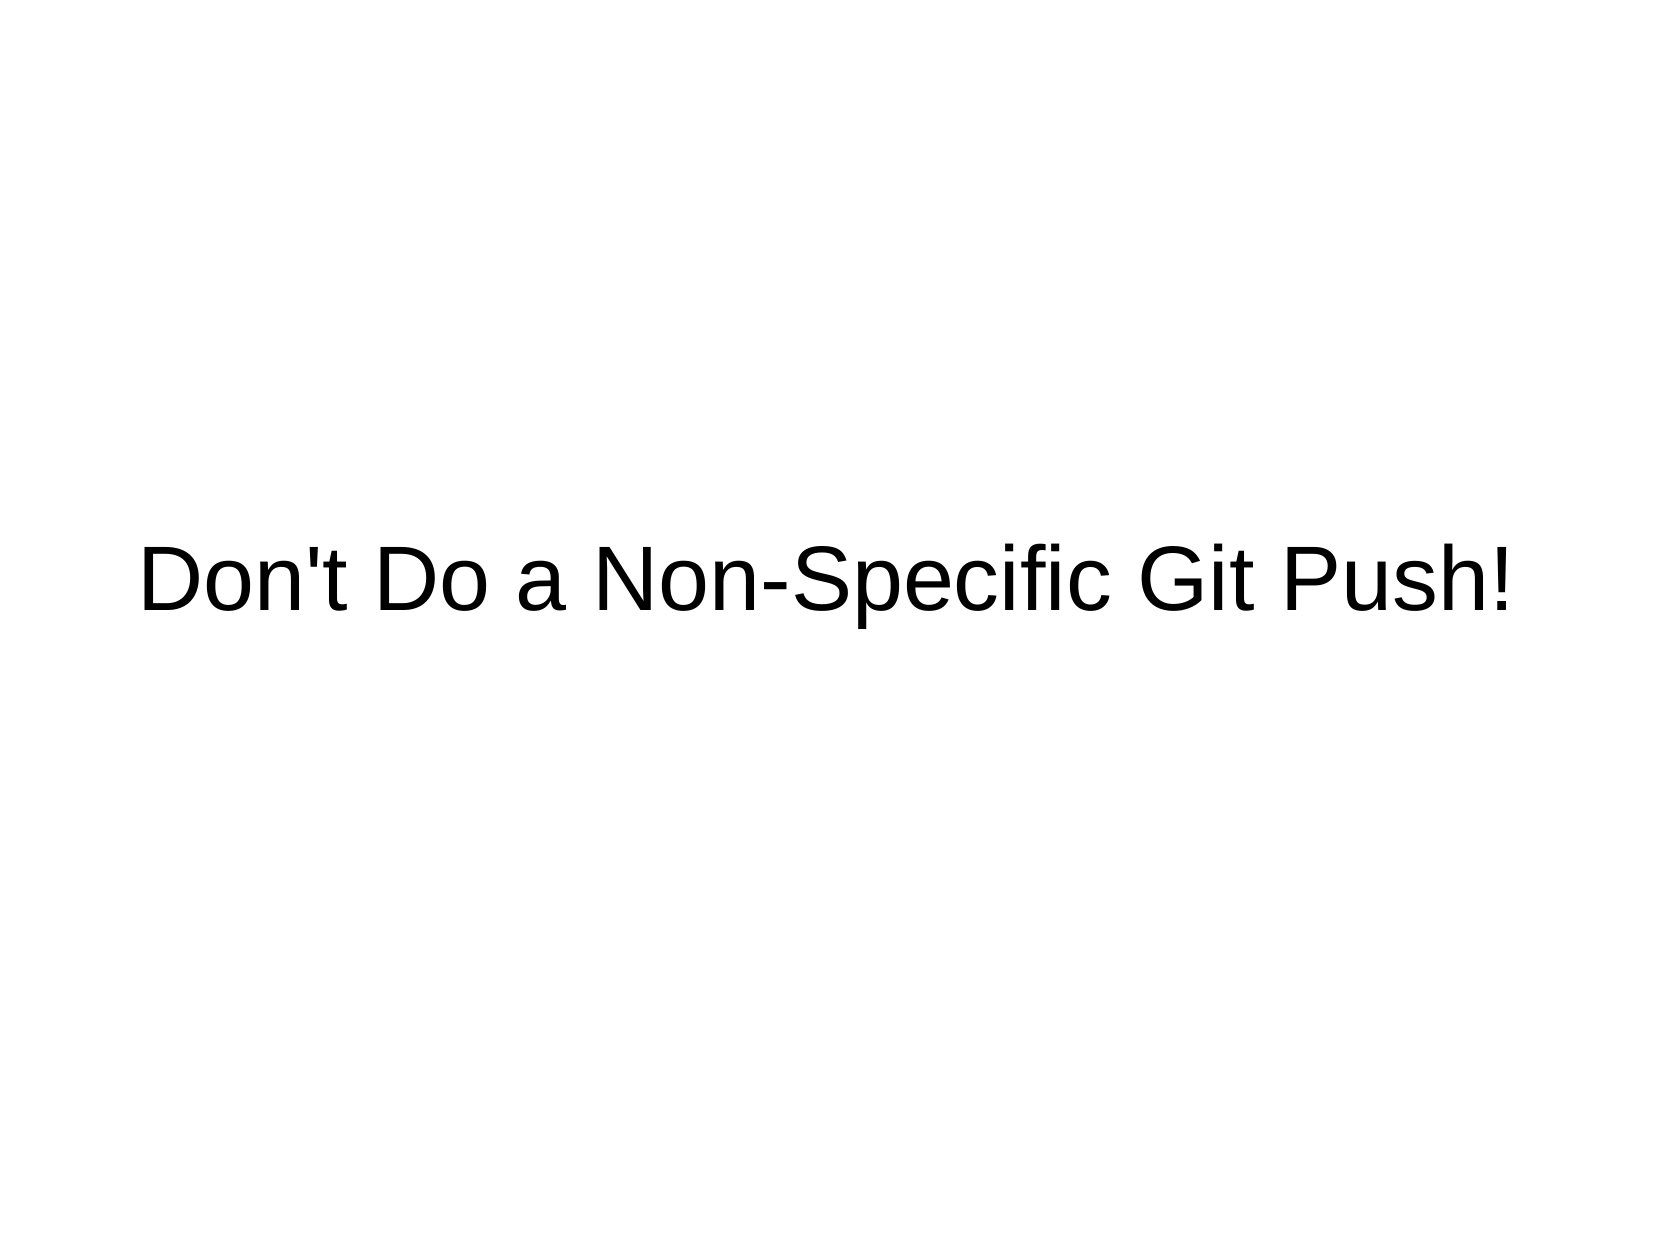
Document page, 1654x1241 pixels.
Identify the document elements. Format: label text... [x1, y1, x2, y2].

subtitle Don't Do a Non-Specific Git Push! [82, 49, 1571, 1109]
